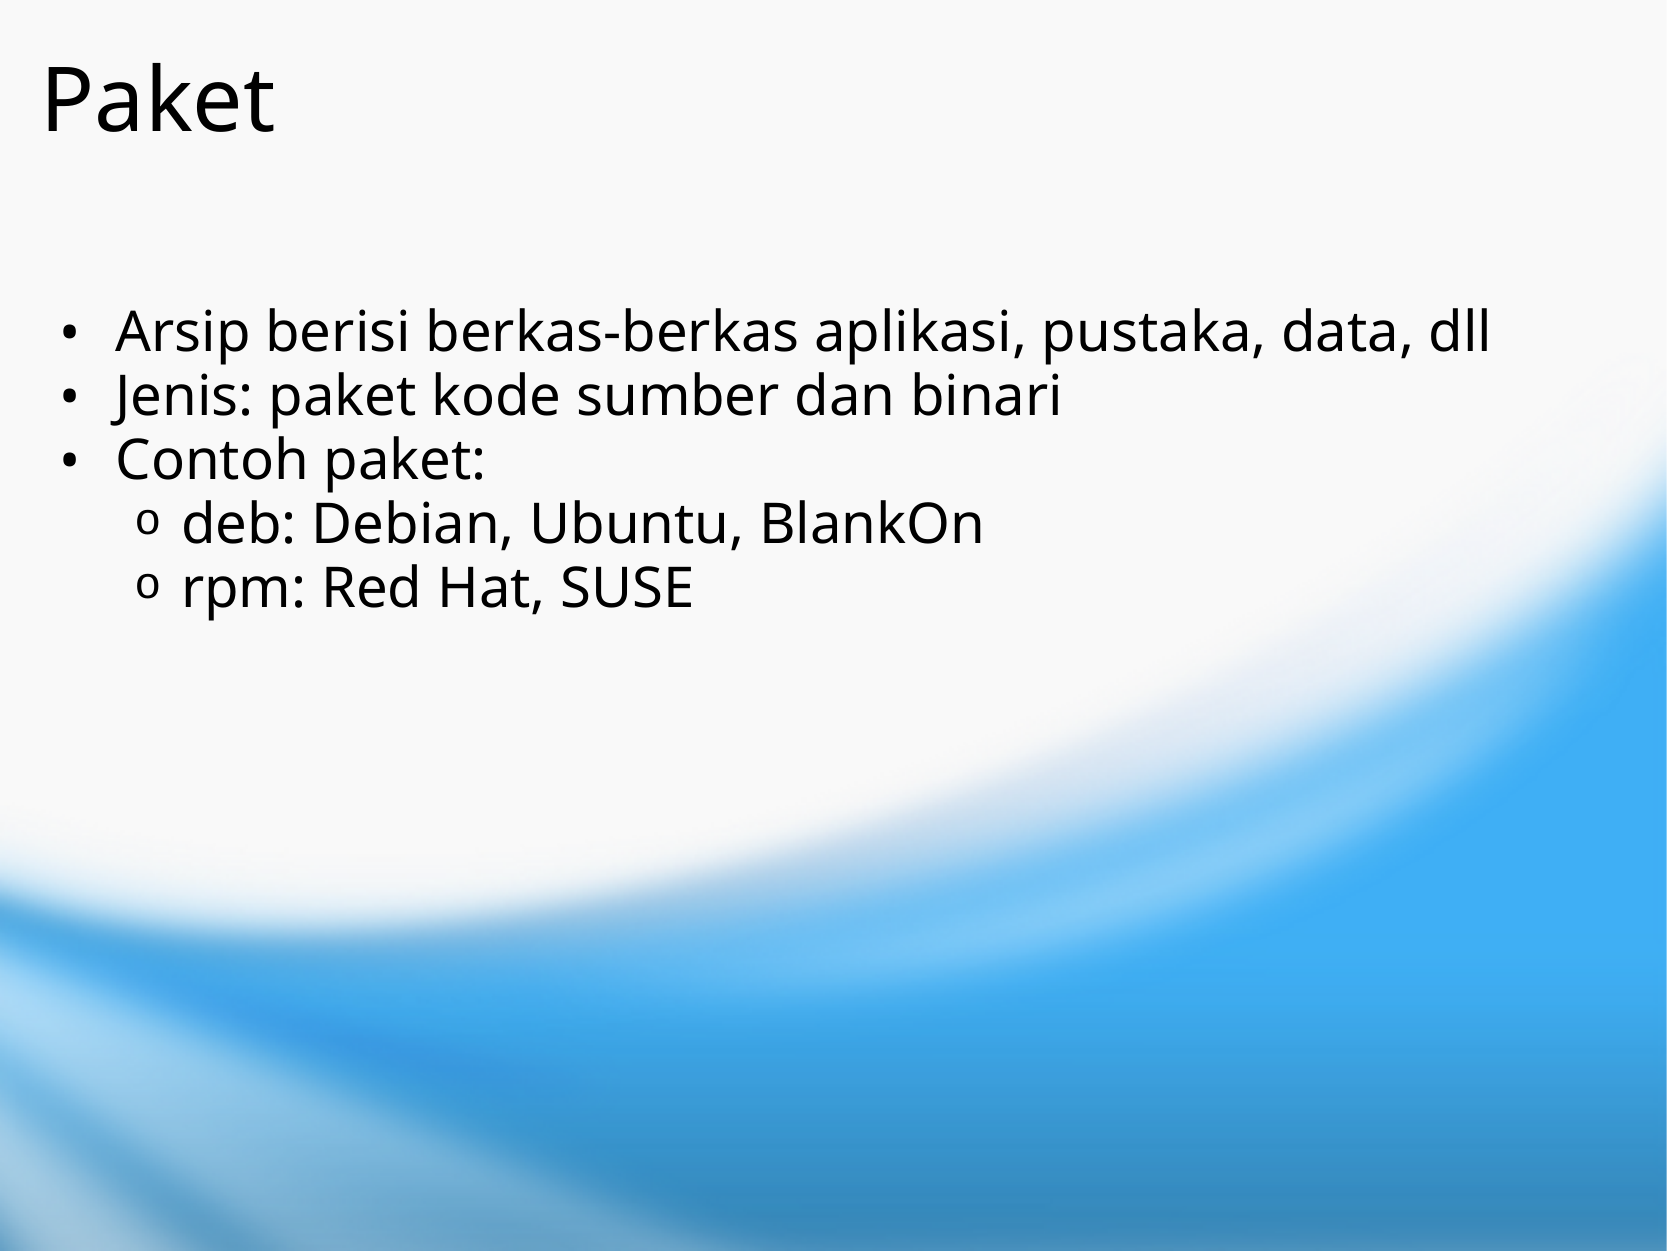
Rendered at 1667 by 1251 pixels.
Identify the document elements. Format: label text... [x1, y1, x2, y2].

list Arsip berisi berkas-berkas aplikasi, pustaka, data, dll Jenis: paket kode sumber dan binari Contoh paket: deb: Debian, Ubuntu, BlankOn rpm: Red Hat, SUSE [40, 300, 1627, 1201]
title Paket [40, 50, 1627, 201]
picture [0, 0, 1667, 1251]
